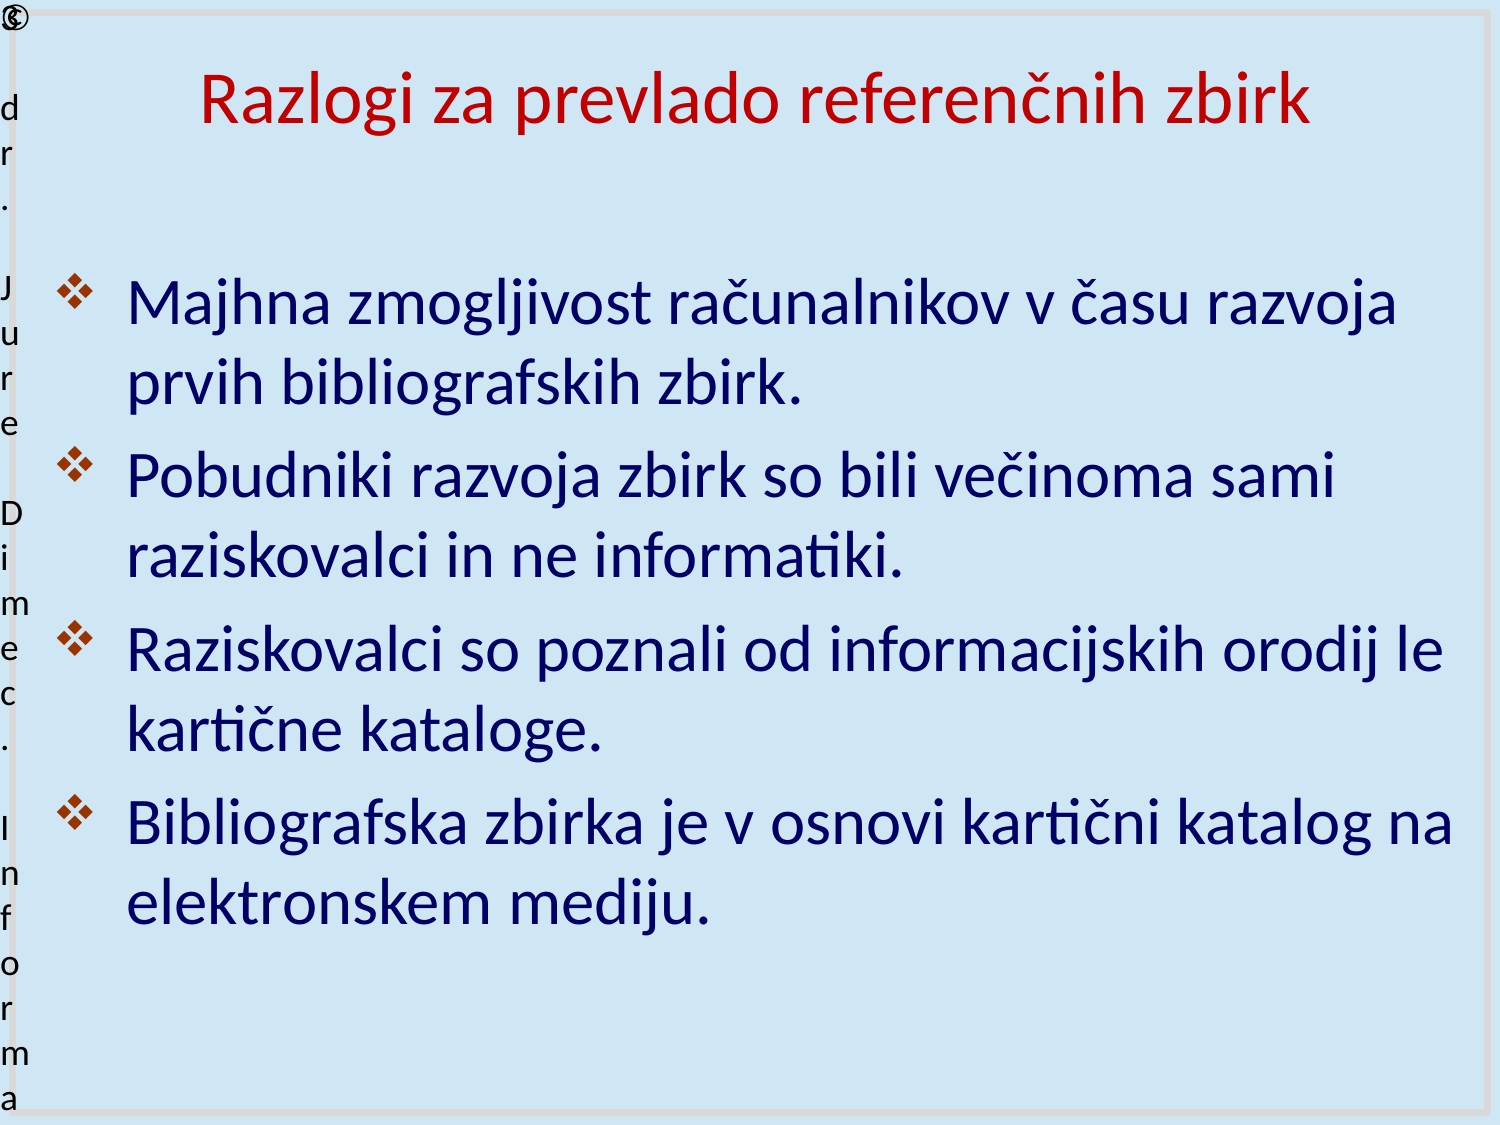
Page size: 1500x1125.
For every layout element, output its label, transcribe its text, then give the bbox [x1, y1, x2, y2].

title Razlogi za prevlado referenčnih zbirk [37, 37, 1475, 150]
list Majhna zmogljivost računalnikov v času razvoja prvih bibliografskih zbirk. Pobudniki razvoja zbirk so bili večinoma sami raziskovalci in ne informatiki. Raziskovalci so poznali od informacijskih orodij le kartične kataloge. Bibliografska zbirka je v osnovi kartični katalog na elektronskem mediju. [37, 249, 1475, 1050]
